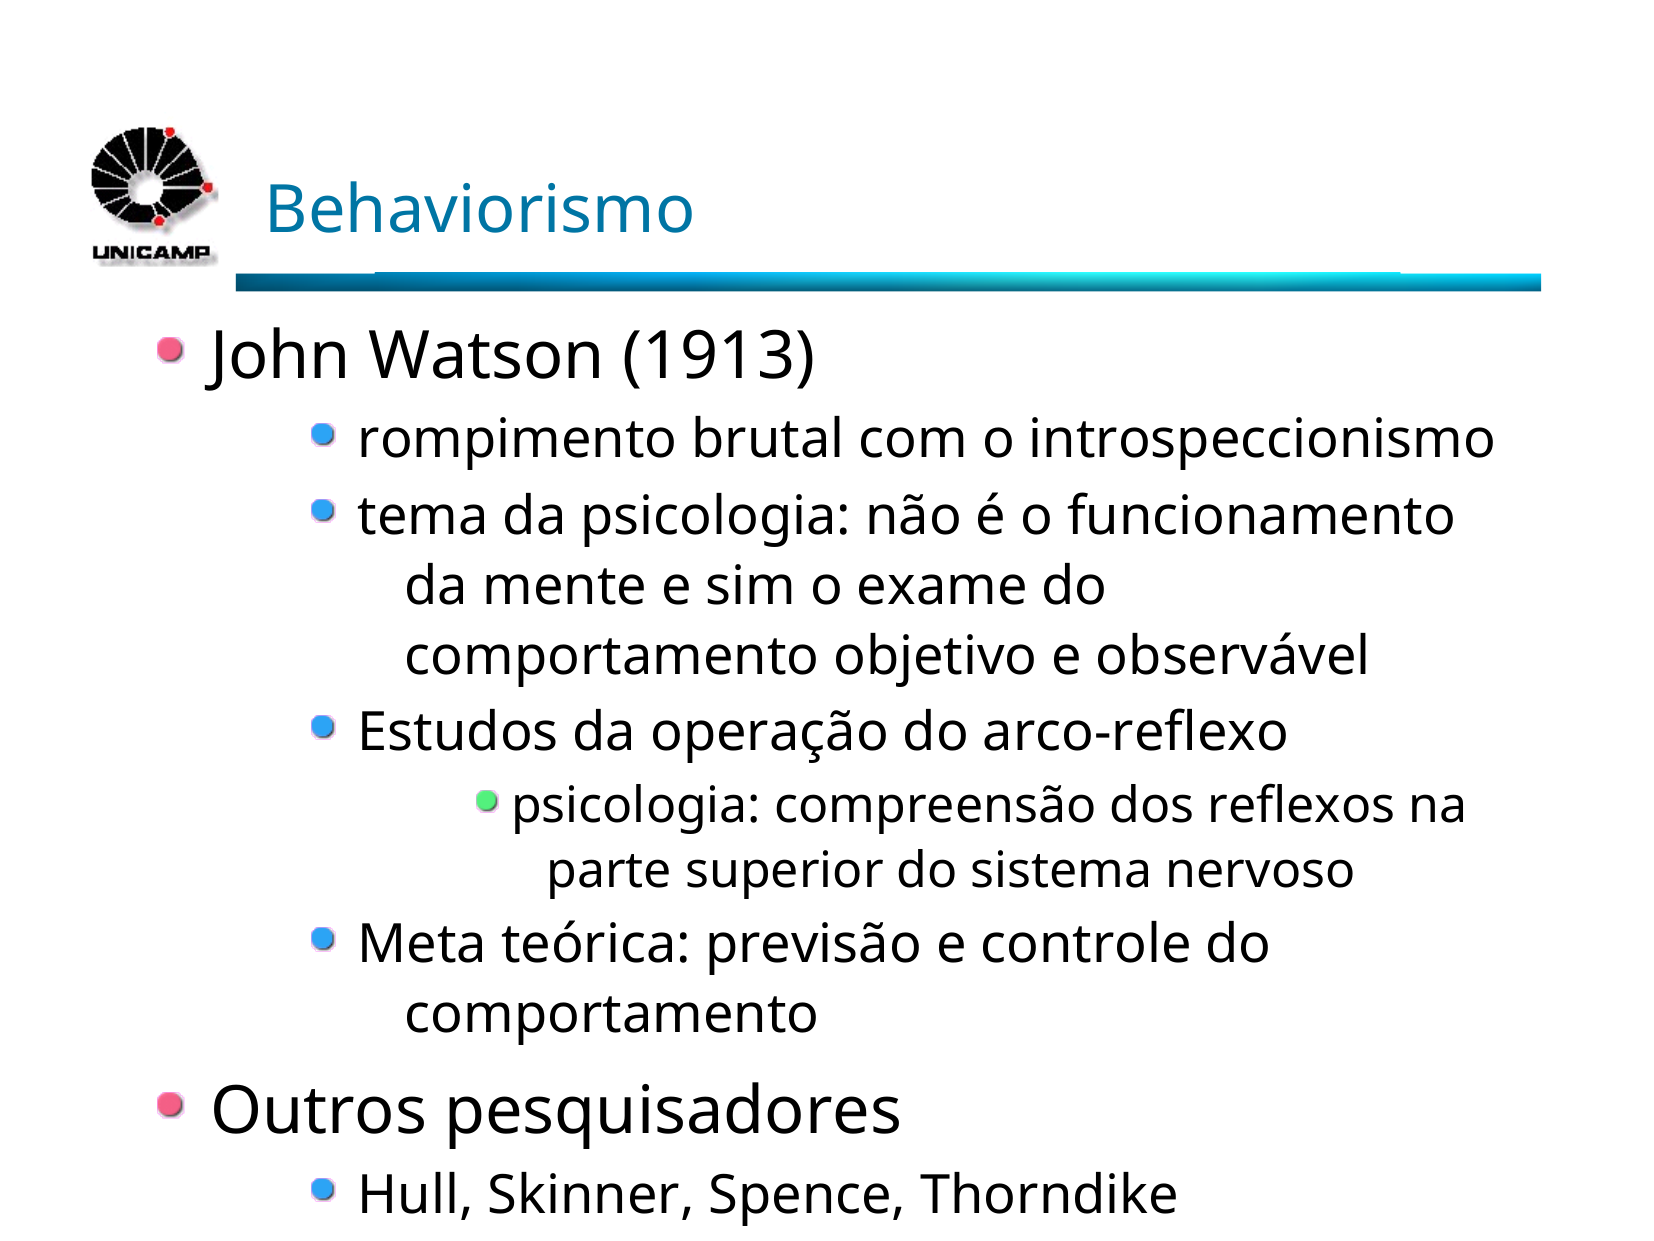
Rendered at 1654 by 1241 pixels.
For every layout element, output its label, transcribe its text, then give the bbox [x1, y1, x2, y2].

title Behaviorismo [264, 42, 1534, 250]
list John Watson (1913) rompimento brutal com o introspeccionismo tema da psicologia: não é o funcionamento da mente e sim o exame do comportamento objetivo e observável Estudos da operação do arco-reflexo psicologia: compreensão dos reflexos na parte superior do sistema nervoso Meta teórica: previsão e controle do comportamento Outros pesquisadores Hull, Skinner, Spence, Thorndike Dominou a psicologia de 1920 a 1950 [121, 309, 1534, 1182]
picture [125, 272, 1654, 295]
picture [310, 1182, 337, 1203]
